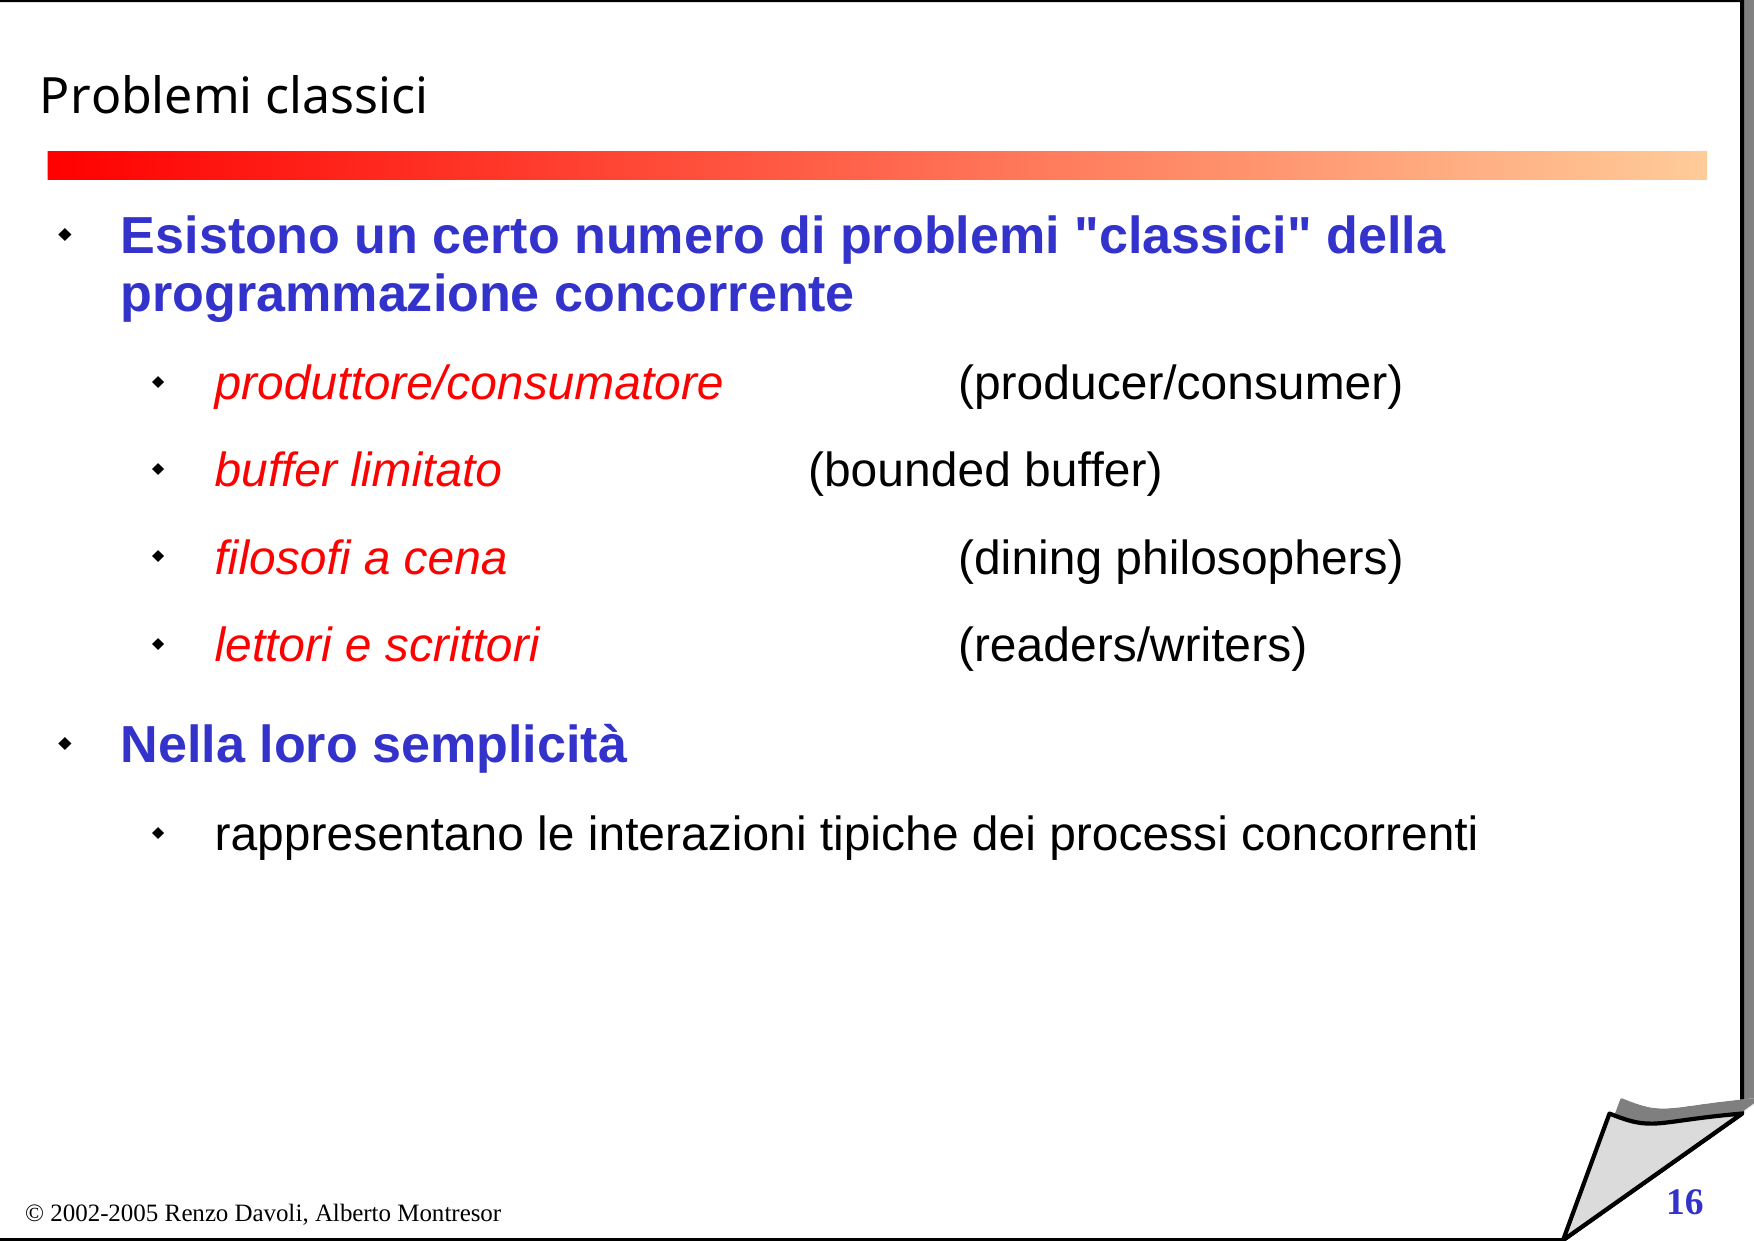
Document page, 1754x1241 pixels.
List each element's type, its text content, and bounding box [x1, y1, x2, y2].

list Esistono un certo numero di problemi "classici" della programmazione concorrente produttore/consumatore (producer/consumer) buffer limitato (bounded buffer) filosofi a cena (dining philosophers) lettori e scrittori (readers/writers) Nella loro semplicità rappresentano le interazioni tipiche dei processi concorrenti [58, 206, 1696, 867]
title Problemi classici [39, 49, 1713, 144]
